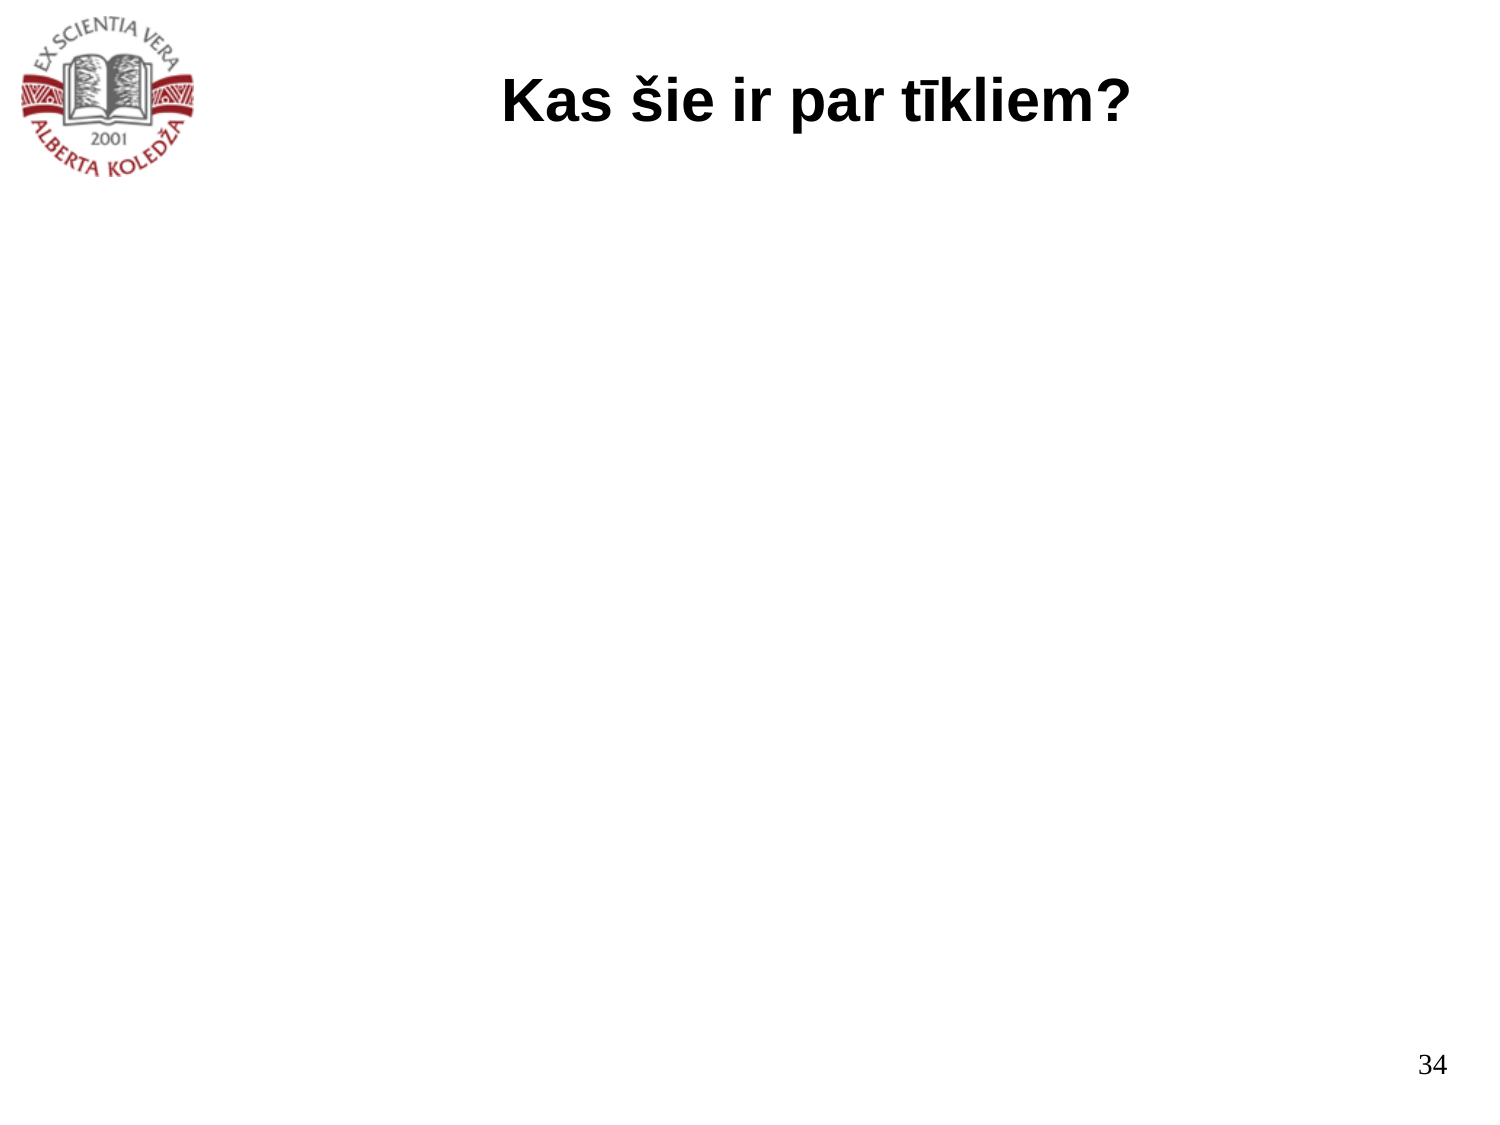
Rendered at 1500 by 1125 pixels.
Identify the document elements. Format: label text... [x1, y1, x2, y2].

title Kas šie ir par tīkliem? [187, 44, 1425, 150]
picture [21, 16, 194, 177]
text_box <skaitlis> [1312, 1037, 1463, 1101]
